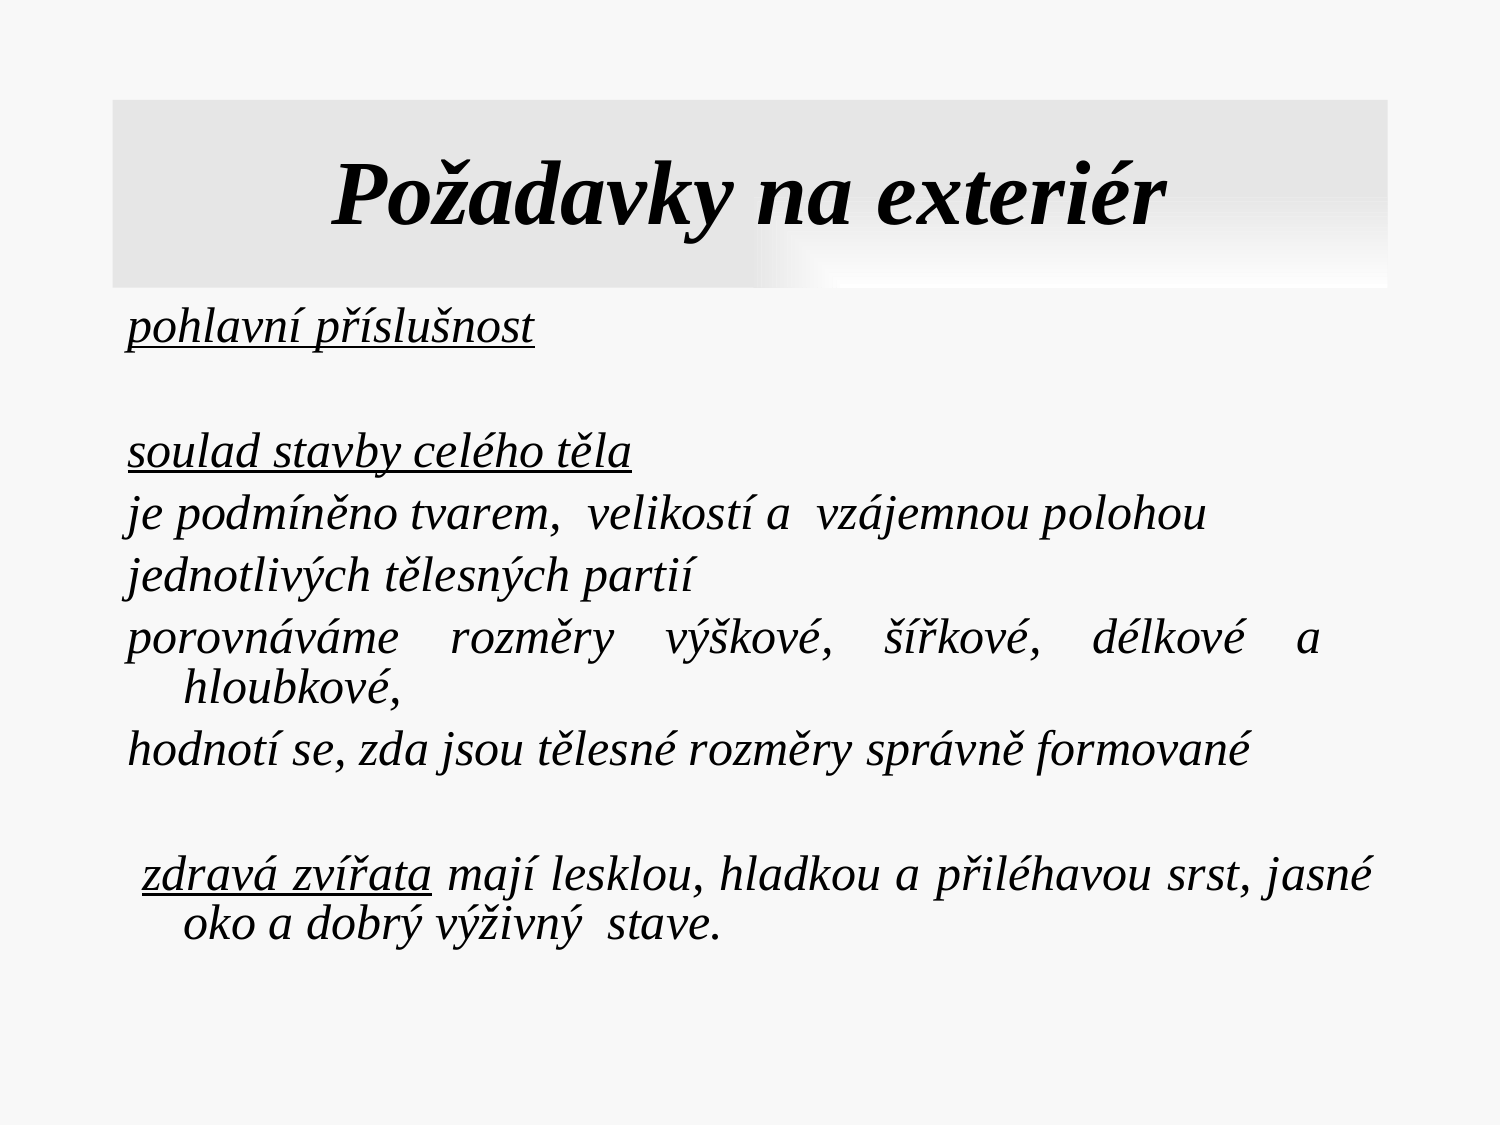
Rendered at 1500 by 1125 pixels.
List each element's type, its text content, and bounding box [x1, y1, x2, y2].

title Požadavky na exteriér [112, 99, 1388, 288]
list pohlavní příslušnost soulad stavby celého těla je podmíněno tvarem, velikostí a vzájemnou polohou jednotlivých tělesných partií porovnáváme rozměry výškové, šířkové, délkové a hloubkové, hodnotí se, zda jsou tělesné rozměry správně formované zdravá zvířata mají lesklou, hladkou a přiléhavou srst, jasné oko a dobrý výživný stave. [112, 295, 1388, 1113]
